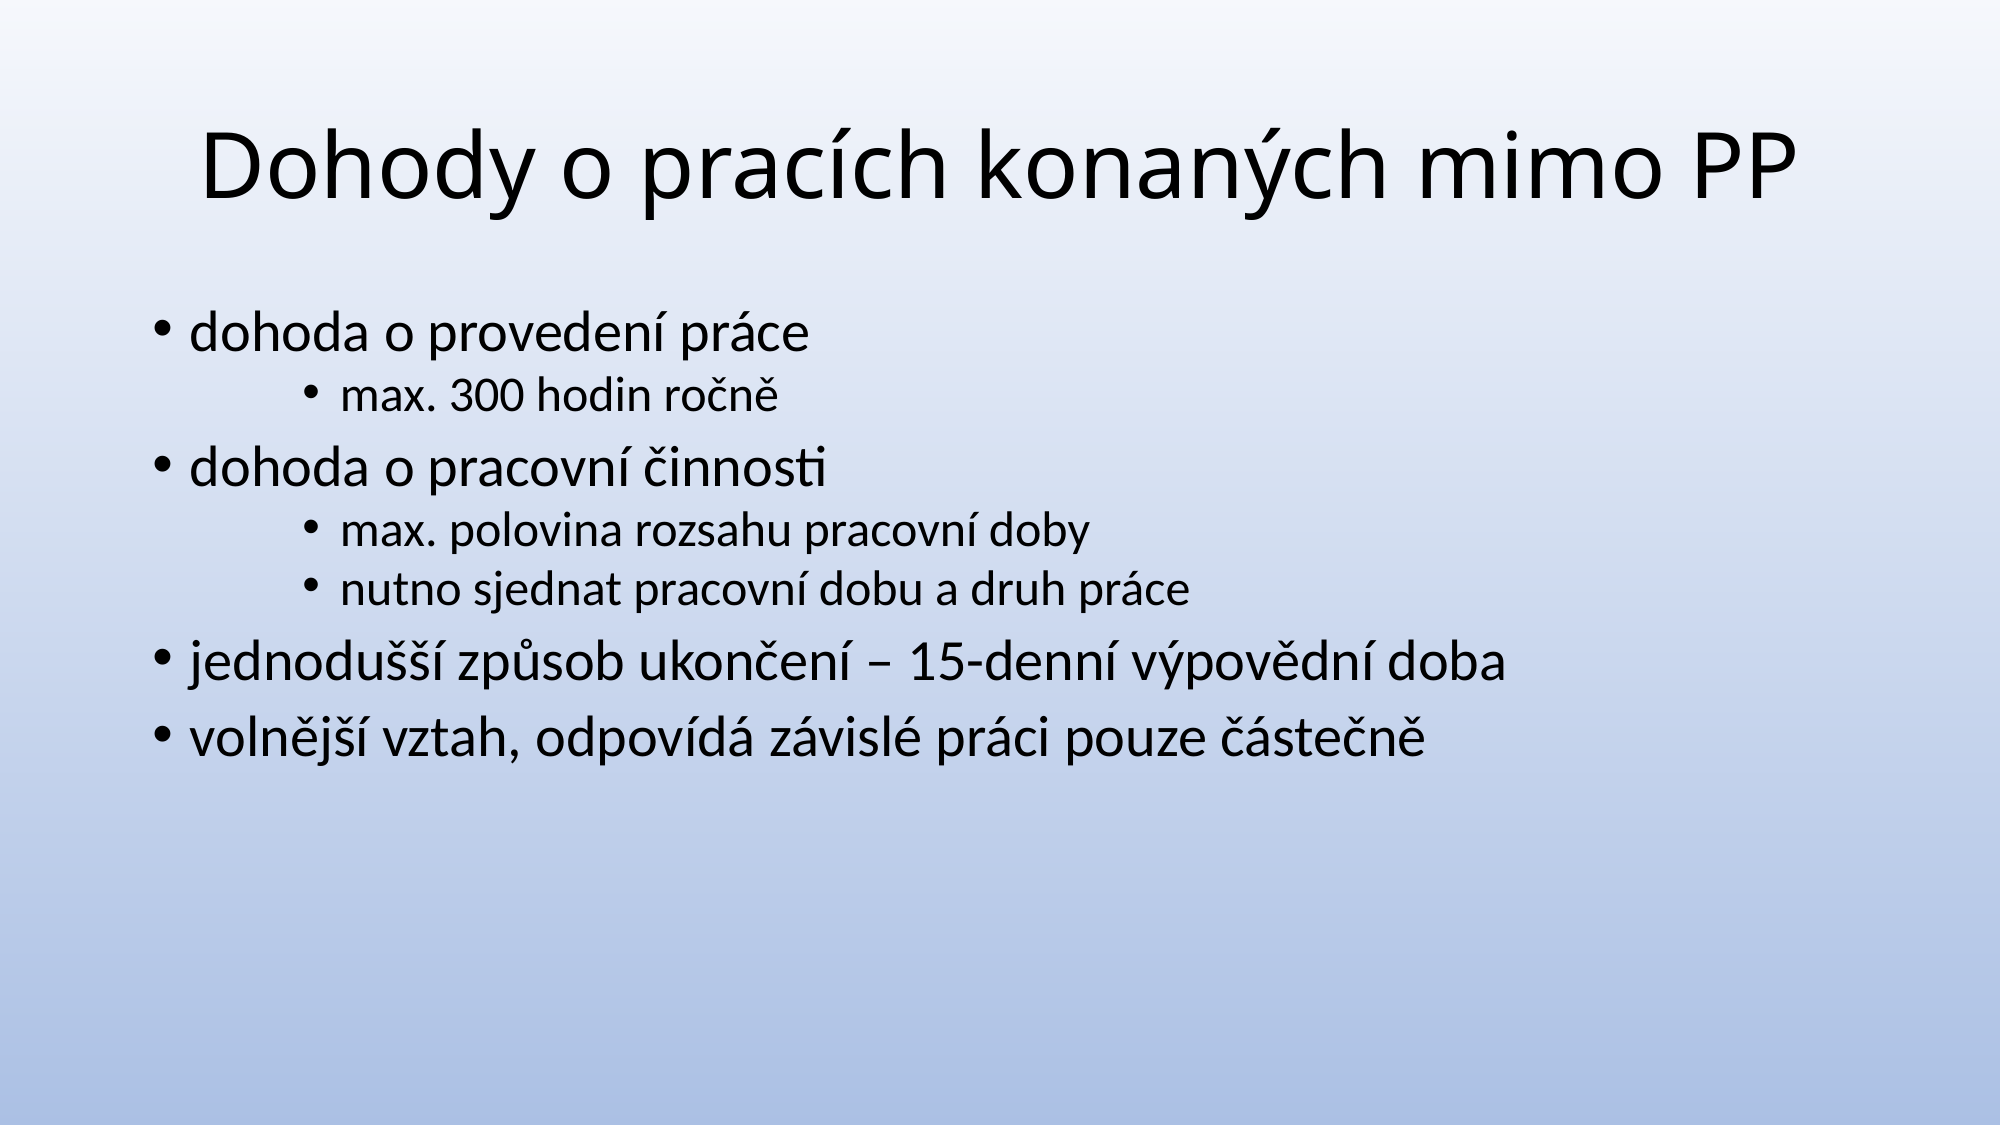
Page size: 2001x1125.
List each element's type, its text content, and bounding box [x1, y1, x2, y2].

list dohoda o provedení práce max. 300 hodin ročně dohoda o pracovní činnosti max. polovina rozsahu pracovní doby nutno sjednat pracovní dobu a druh práce jednodušší způsob ukončení – 15-denní výpovědní doba volnější vztah, odpovídá závislé práci pouze částečně [137, 299, 1863, 1014]
title Dohody o pracích konaných mimo PP [137, 59, 1863, 278]
